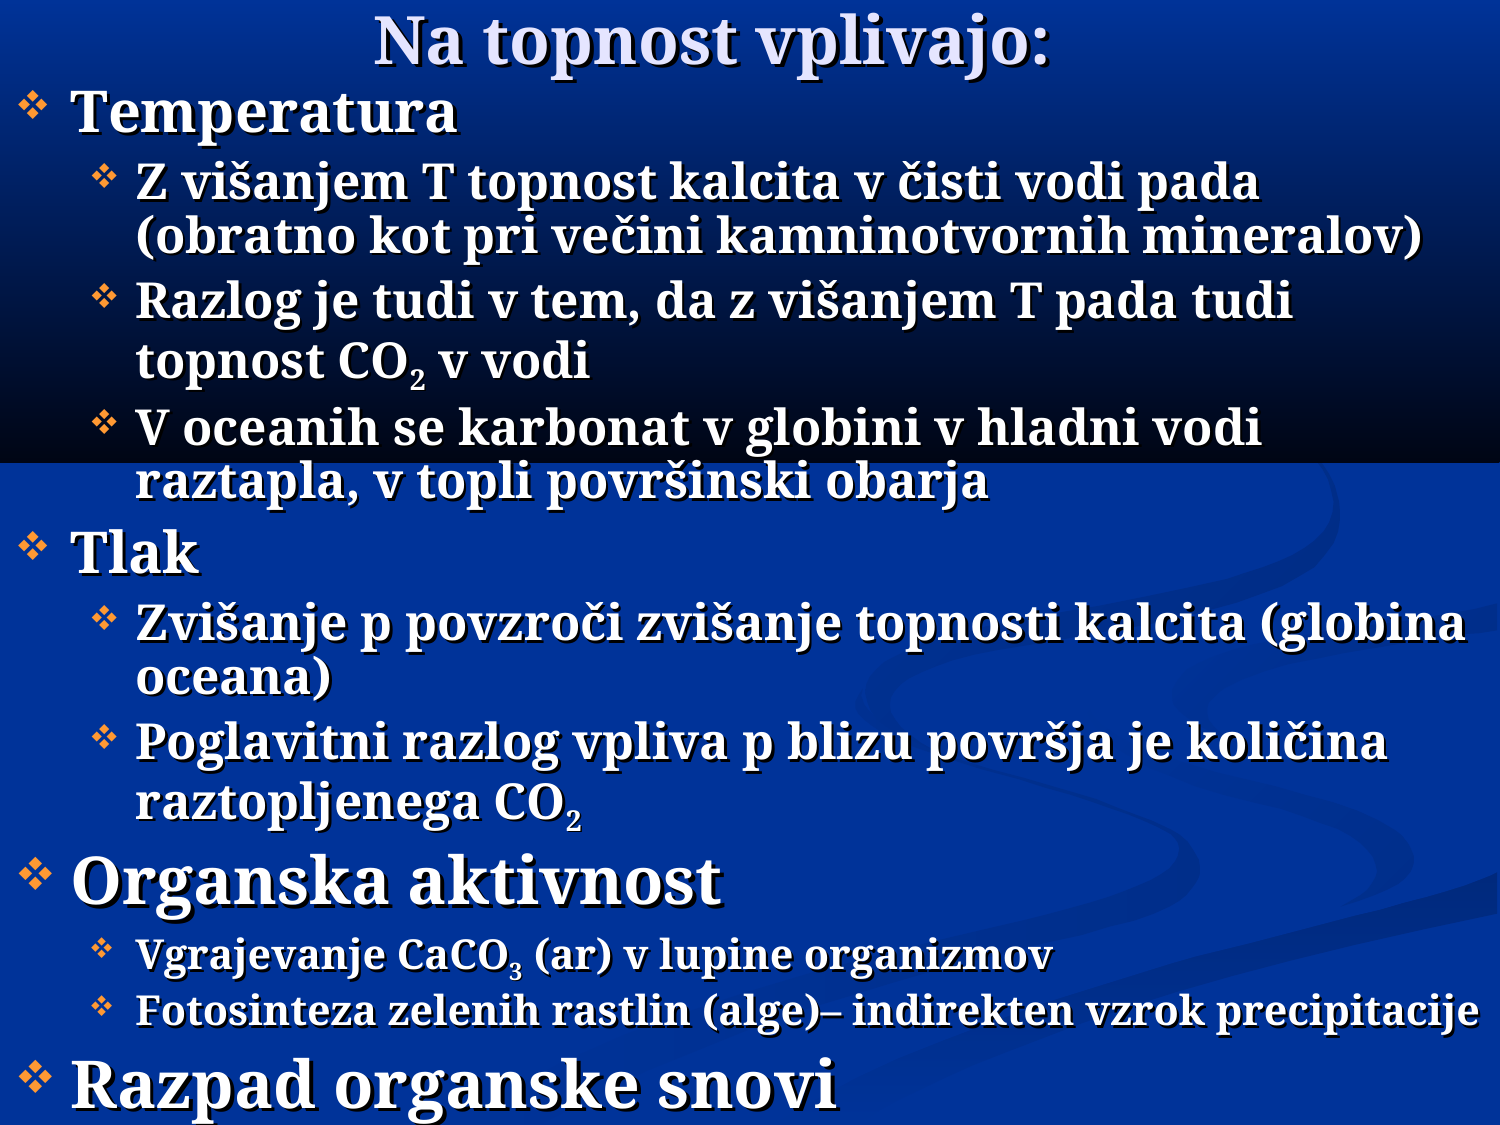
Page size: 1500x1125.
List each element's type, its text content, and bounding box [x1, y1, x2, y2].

title Na topnost vplivajo: [37, 0, 1388, 74]
list Temperatura Z višanjem T topnost kalcita v čisti vodi pada (obratno kot pri večini kamninotvornih mineralov) Razlog je tudi v tem, da z višanjem T pada tudi topnost CO2 v vodi V oceanih se karbonat v globini v hladni vodi raztapla, v topli površinski obarja Tlak Zvišanje p povzroči zvišanje topnosti kalcita (globina oceana) Poglavitni razlog vpliva p blizu površja je količina raztopljenega CO2 Organska aktivnost Vgrajevanje CaCO3 (ar) v lupine organizmov Fotosinteza zelenih rastlin (alge)– indirekten vzrok precipitacije Razpad organske snovi Nastanek CO2 poviša topnost karbonata [0, 74, 1500, 1125]
